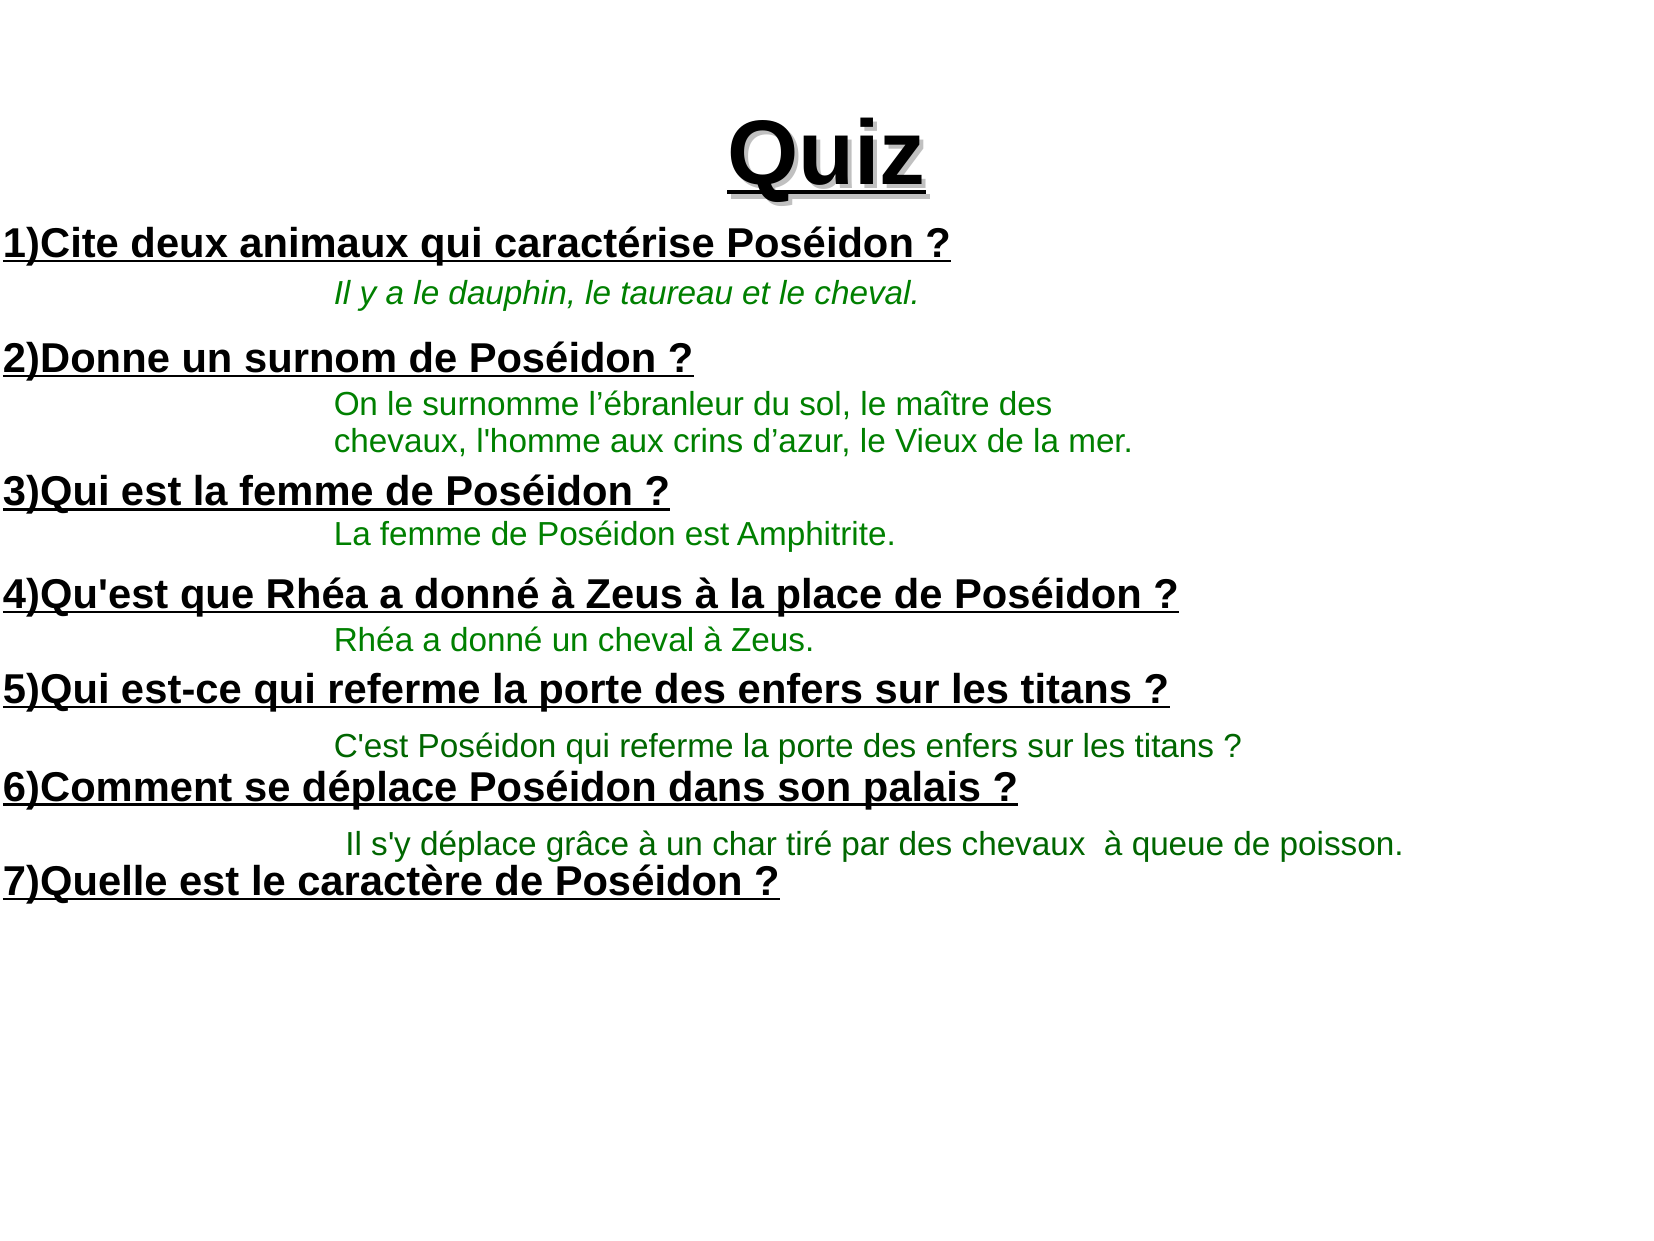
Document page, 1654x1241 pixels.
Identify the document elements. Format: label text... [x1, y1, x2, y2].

text_box 2)Donne un surnom de Poséidon ? [0, 327, 804, 390]
text_box Il s'y déplace grâce à un char tiré par des chevaux à queue de poisson. [330, 818, 1524, 850]
text_box C'est Poséidon qui referme la porte des enfers sur les titans ? [318, 720, 1512, 773]
text_box 5)Qui est-ce qui referme la porte des enfers sur les titans ? [0, 658, 1654, 721]
title Quiz [82, 49, 1571, 257]
text_box On le surnomme l’ébranleur du sol, le maître des chevaux, l'homme aux crins d’azur, le Vieux de la mer. [318, 377, 1536, 468]
text_box 3)Qui est la femme de Poséidon ? [0, 460, 1382, 523]
text_box 6)Comment se déplace Poséidon dans son palais ? [0, 755, 1489, 819]
text_box 1)Cite deux animaux qui caractérise Poséidon ? [0, 212, 1560, 275]
text_box La femme de Poséidon est Amphitrite. [318, 507, 1371, 560]
text_box 4)Qu'est que Rhéa a donné à Zeus à la place de Poséidon ? [0, 563, 1441, 626]
text_box Il y a le dauphin, le taureau et le cheval. [318, 266, 1654, 319]
text_box Rhéa a donné un cheval à Zeus. [318, 614, 1430, 658]
text_box 7)Quelle est le caractère de Poséidon ? [0, 850, 1630, 913]
